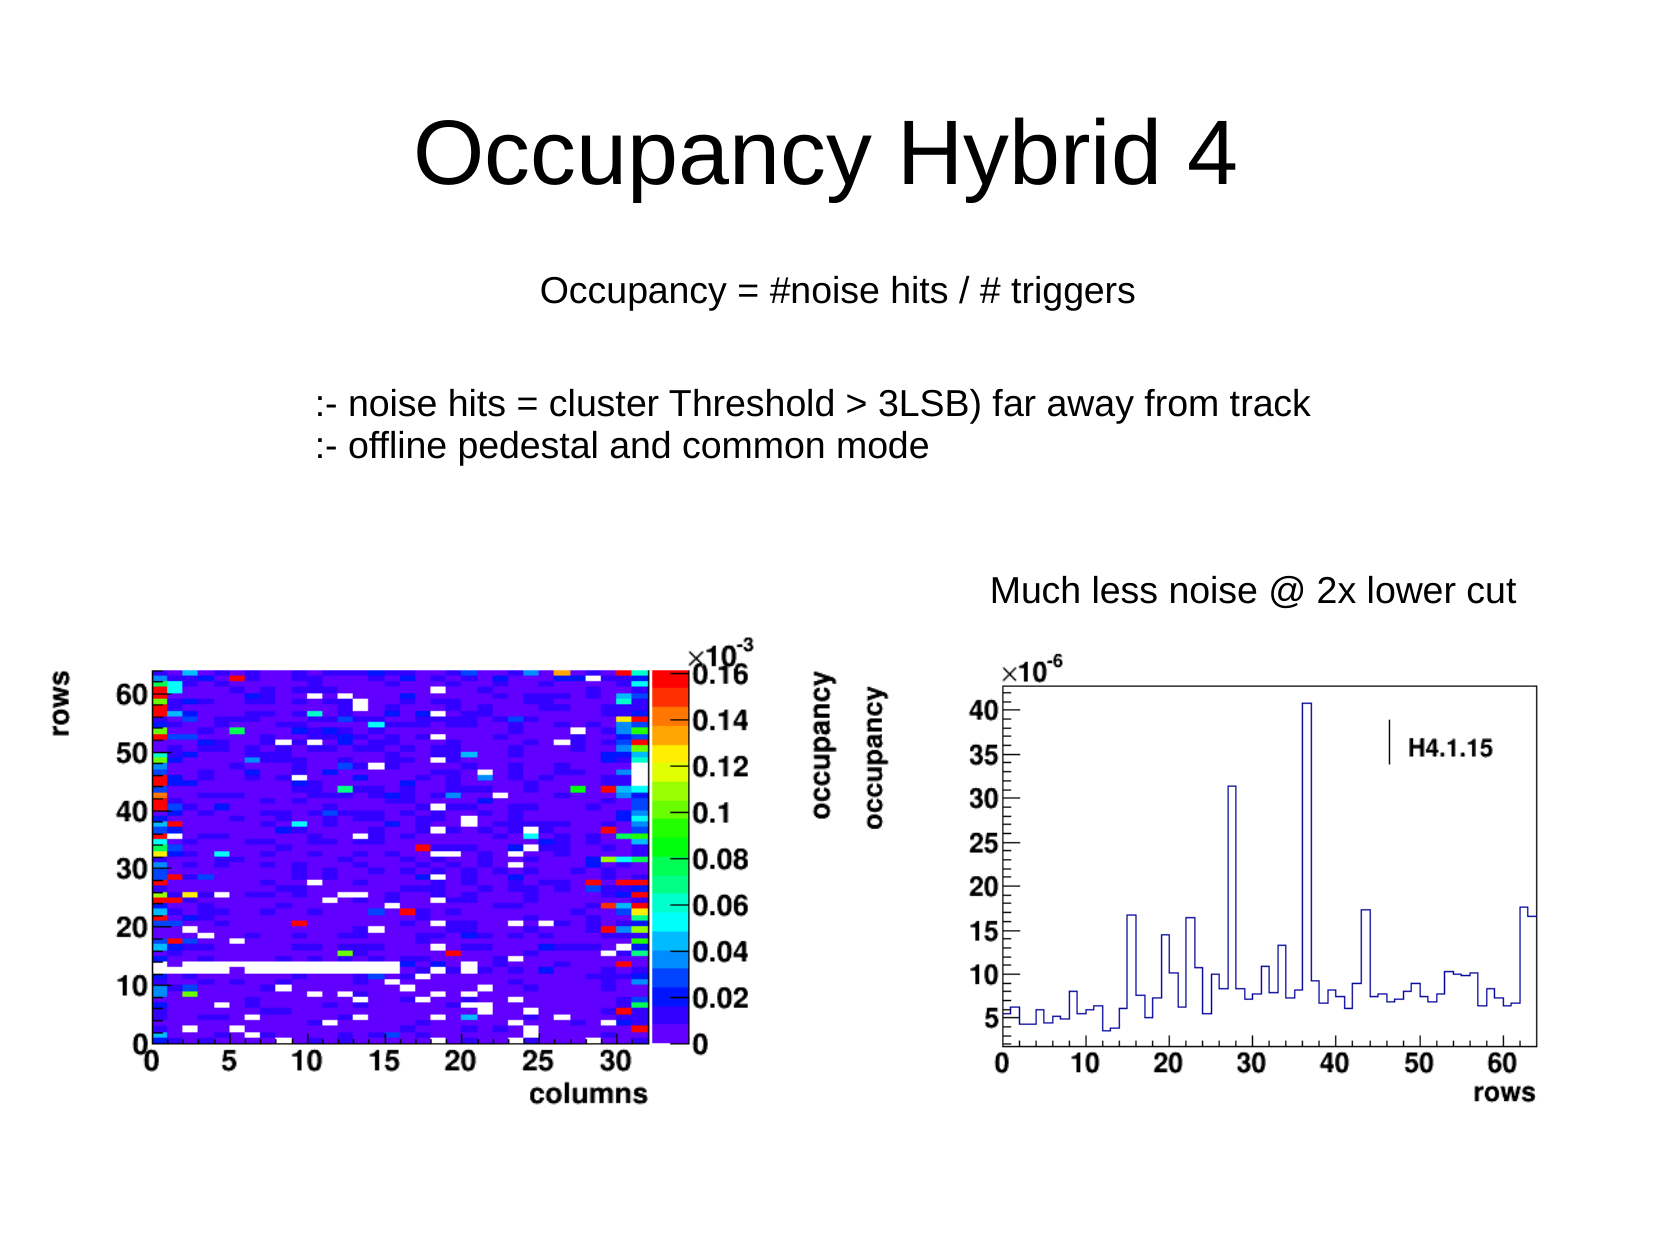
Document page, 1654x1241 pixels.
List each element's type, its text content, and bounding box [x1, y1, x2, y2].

text_box Much less noise @ 2x lower cut [975, 562, 1532, 620]
text_box :- noise hits = cluster Threshold > 3LSB) far away from track :- offline pedestal and common mode [300, 375, 1327, 474]
picture [37, 620, 1613, 1126]
text_box Occupancy = #noise hits / # triggers [525, 262, 1162, 320]
title Occupancy Hybrid 4 [82, 49, 1571, 257]
